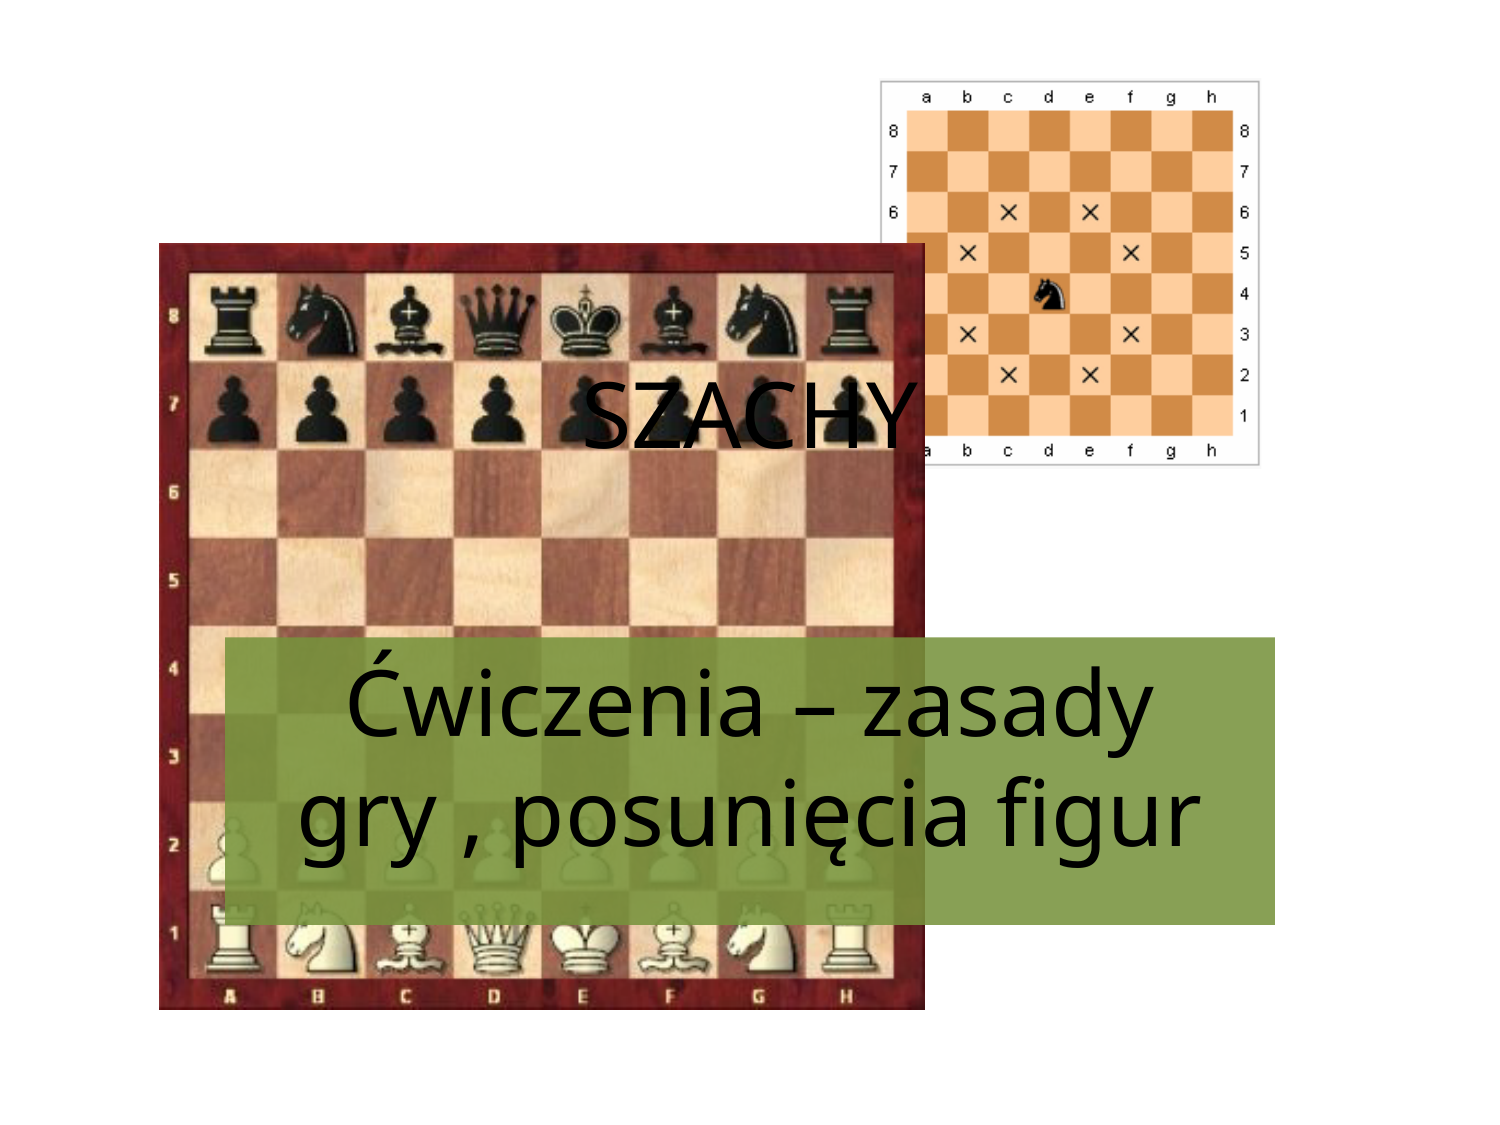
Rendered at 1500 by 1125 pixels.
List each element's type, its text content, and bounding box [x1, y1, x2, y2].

picture [159, 78, 1263, 349]
subtitle Ćwiczenia – zasady gry , posunięcia figur [225, 637, 1275, 925]
title SZACHY [112, 349, 1388, 591]
picture [159, 591, 925, 1010]
